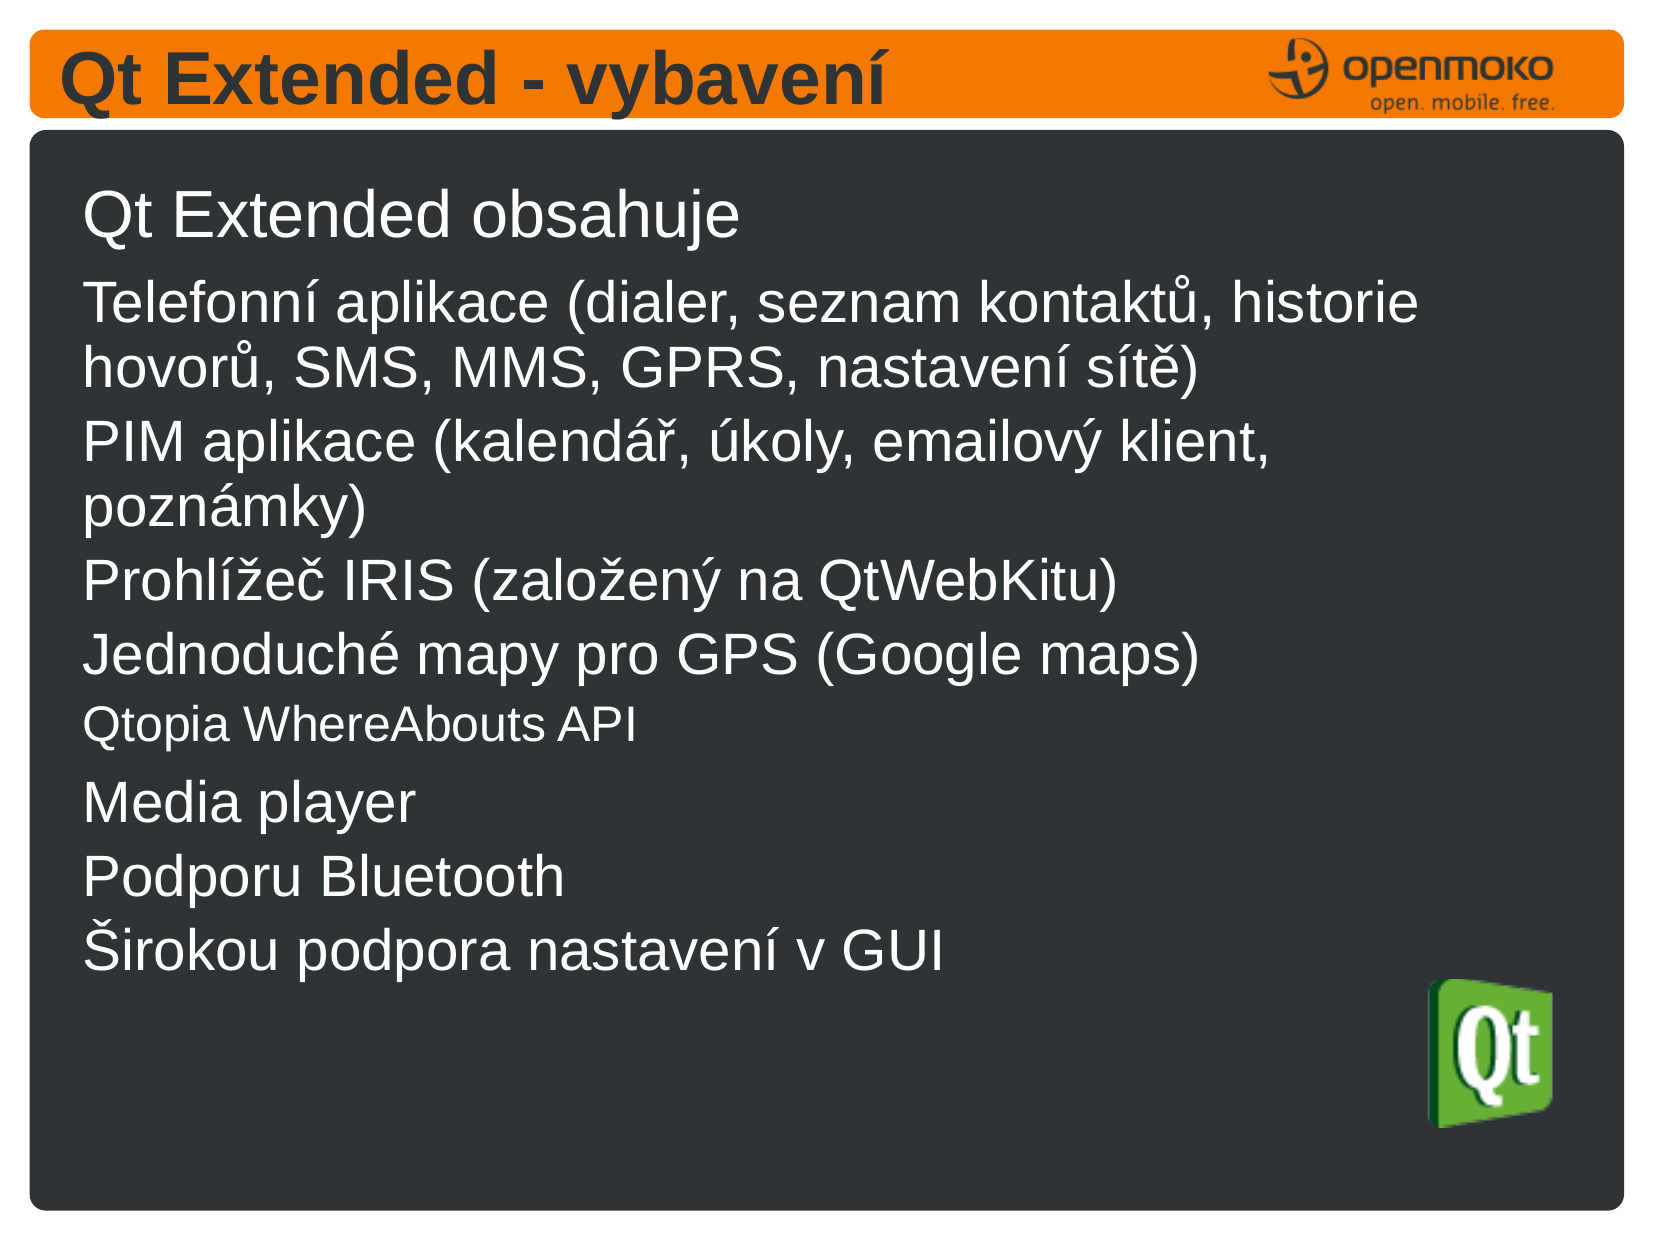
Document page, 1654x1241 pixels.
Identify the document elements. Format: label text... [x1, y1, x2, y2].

picture [1417, 979, 1565, 1128]
title Qt Extended - vybavení [59, 29, 1361, 128]
list Qt Extended obsahuje Telefonní aplikace (dialer, seznam kontaktů, historie hovorů, SMS, MMS, GPRS, nastavení sítě) PIM aplikace (kalendář, úkoly, emailový klient, poznámky) Prohlížeč IRIS (založený na QtWebKitu) Jednoduché mapy pro GPS (Google maps) Qtopia WhereAbouts API Media player Podporu Bluetooth Širokou podpora nastavení v GUI [82, 177, 1571, 1094]
picture [1361, 38, 1554, 114]
